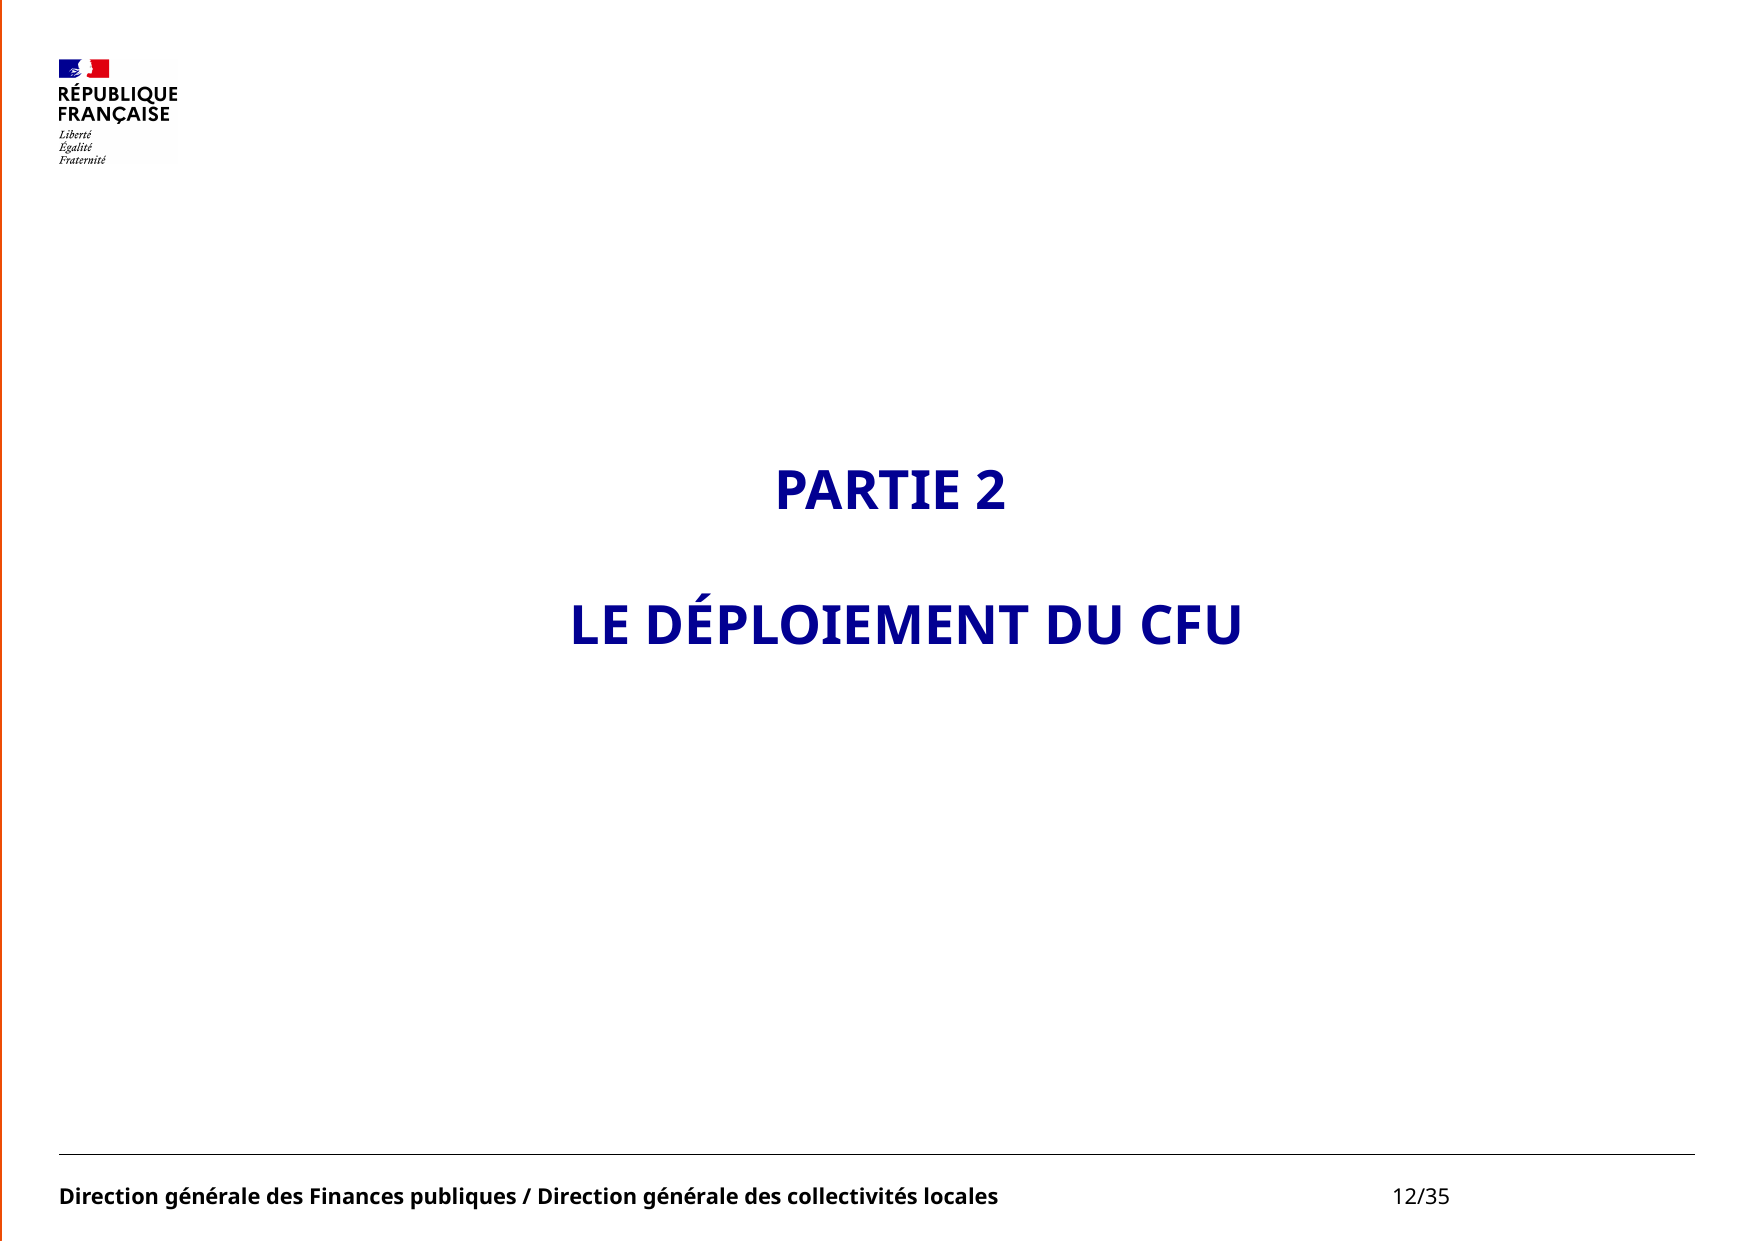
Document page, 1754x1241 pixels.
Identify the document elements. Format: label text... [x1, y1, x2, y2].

picture [59, 59, 178, 164]
text_box PARTIE 2 LE DÉPLOIEMENT DU CFU [129, 447, 1666, 676]
